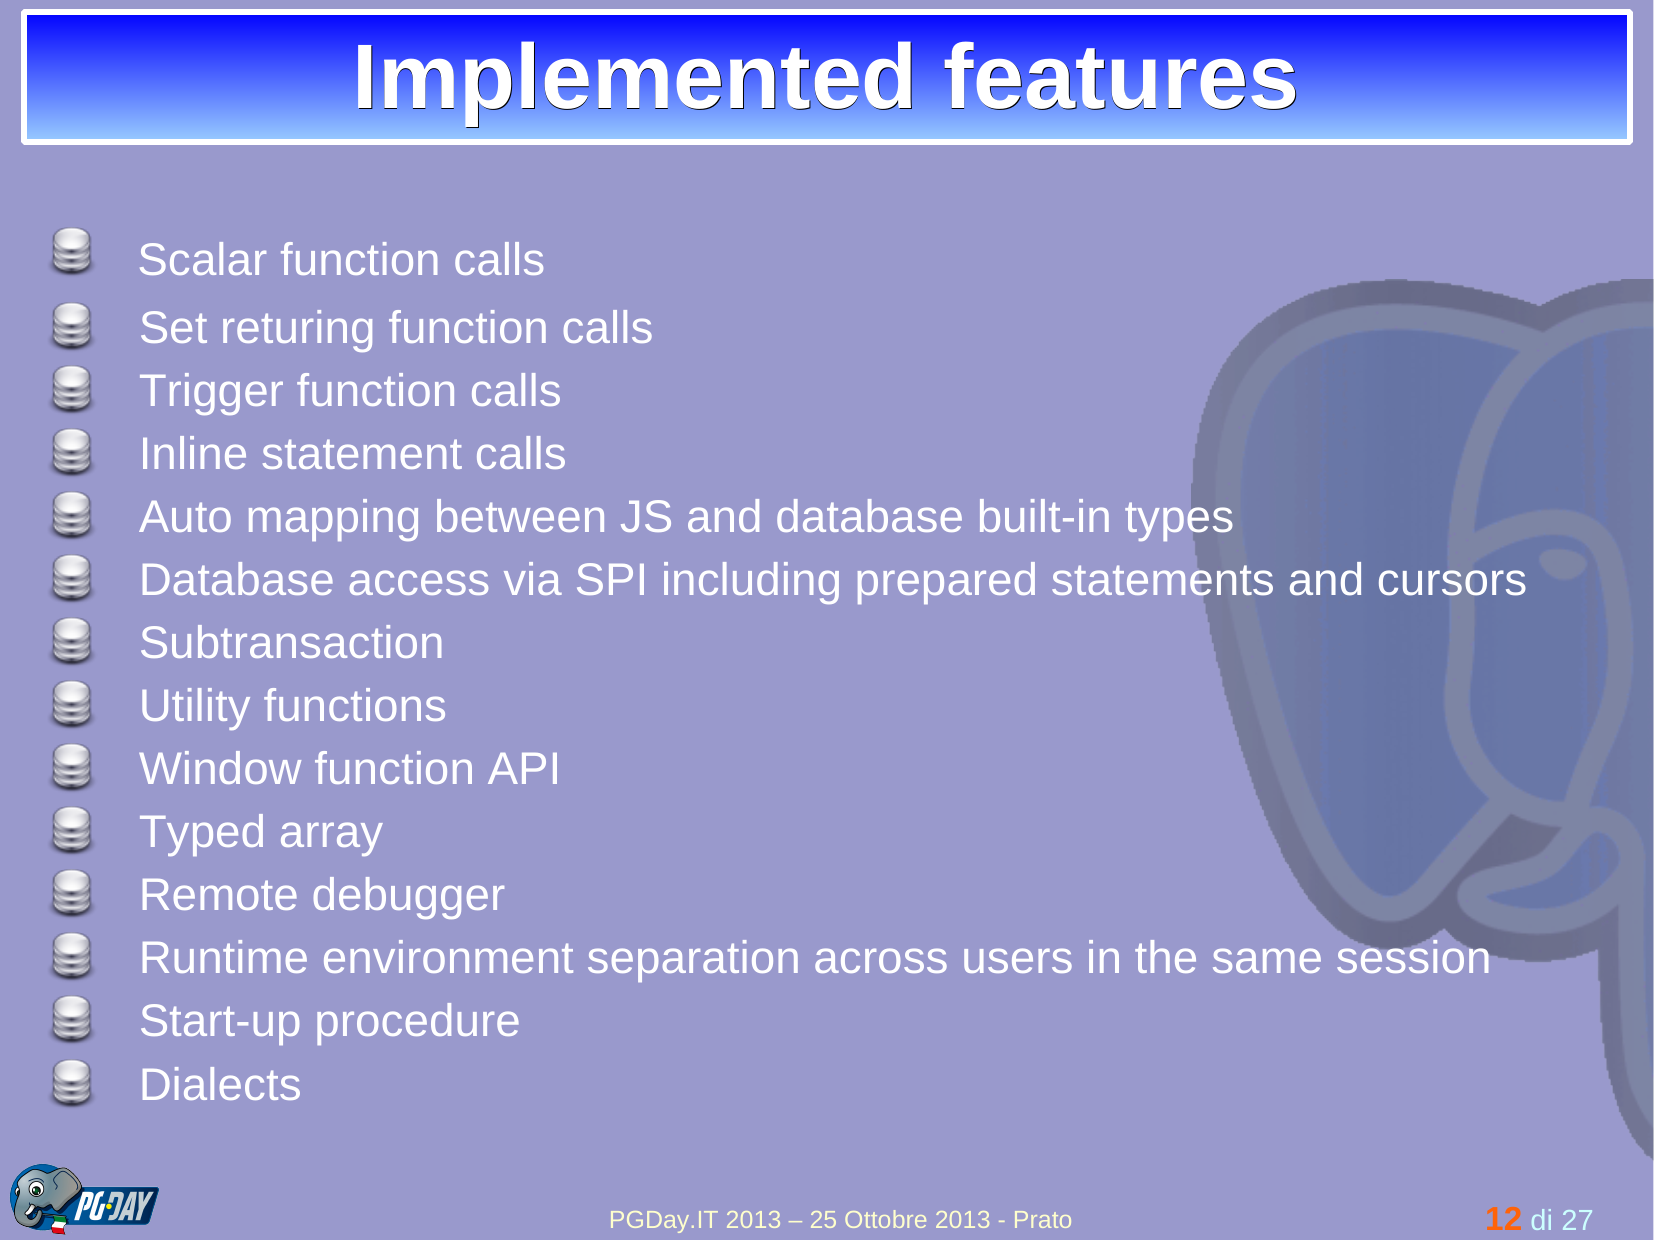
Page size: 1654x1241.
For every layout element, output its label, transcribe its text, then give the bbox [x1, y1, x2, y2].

list Scalar function calls Set returing function calls Trigger function calls Inline statement calls Auto mapping between JS and database built-in types Database access via SPI including prepared statements and cursors Subtransaction Utility functions Window function API Typed array Remote debugger Runtime environment separation across users in the same session Start-up procedure Dialects [29, 215, 1625, 1152]
title Implemented features [23, 11, 1630, 142]
picture [1191, 279, 1654, 1182]
picture [9, 1163, 160, 1236]
